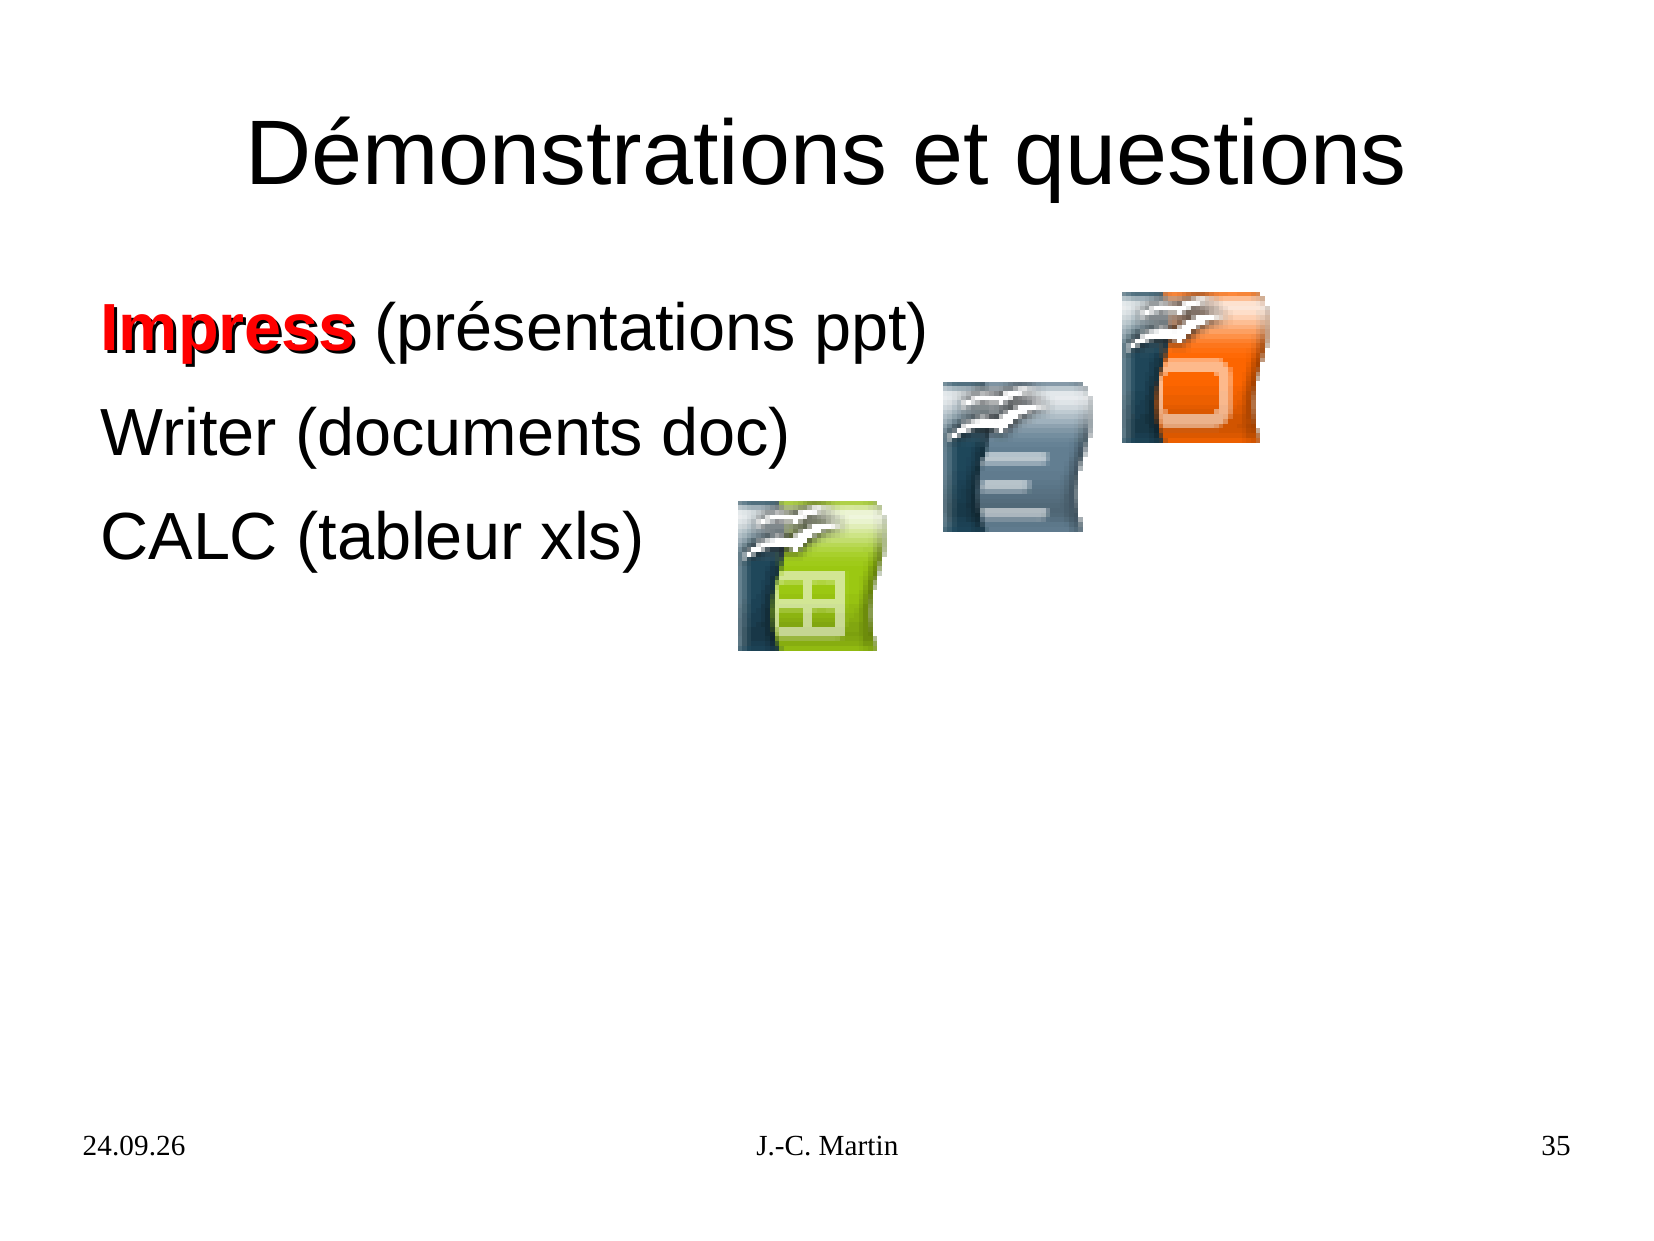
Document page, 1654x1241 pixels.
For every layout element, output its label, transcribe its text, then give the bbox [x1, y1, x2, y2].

picture [943, 382, 1093, 532]
title Démonstrations et questions [82, 56, 1571, 250]
picture [738, 501, 887, 651]
list Impress (présentations ppt) Writer (documents doc) CALC (tableur xls) [82, 290, 1571, 1094]
picture [1122, 292, 1270, 443]
